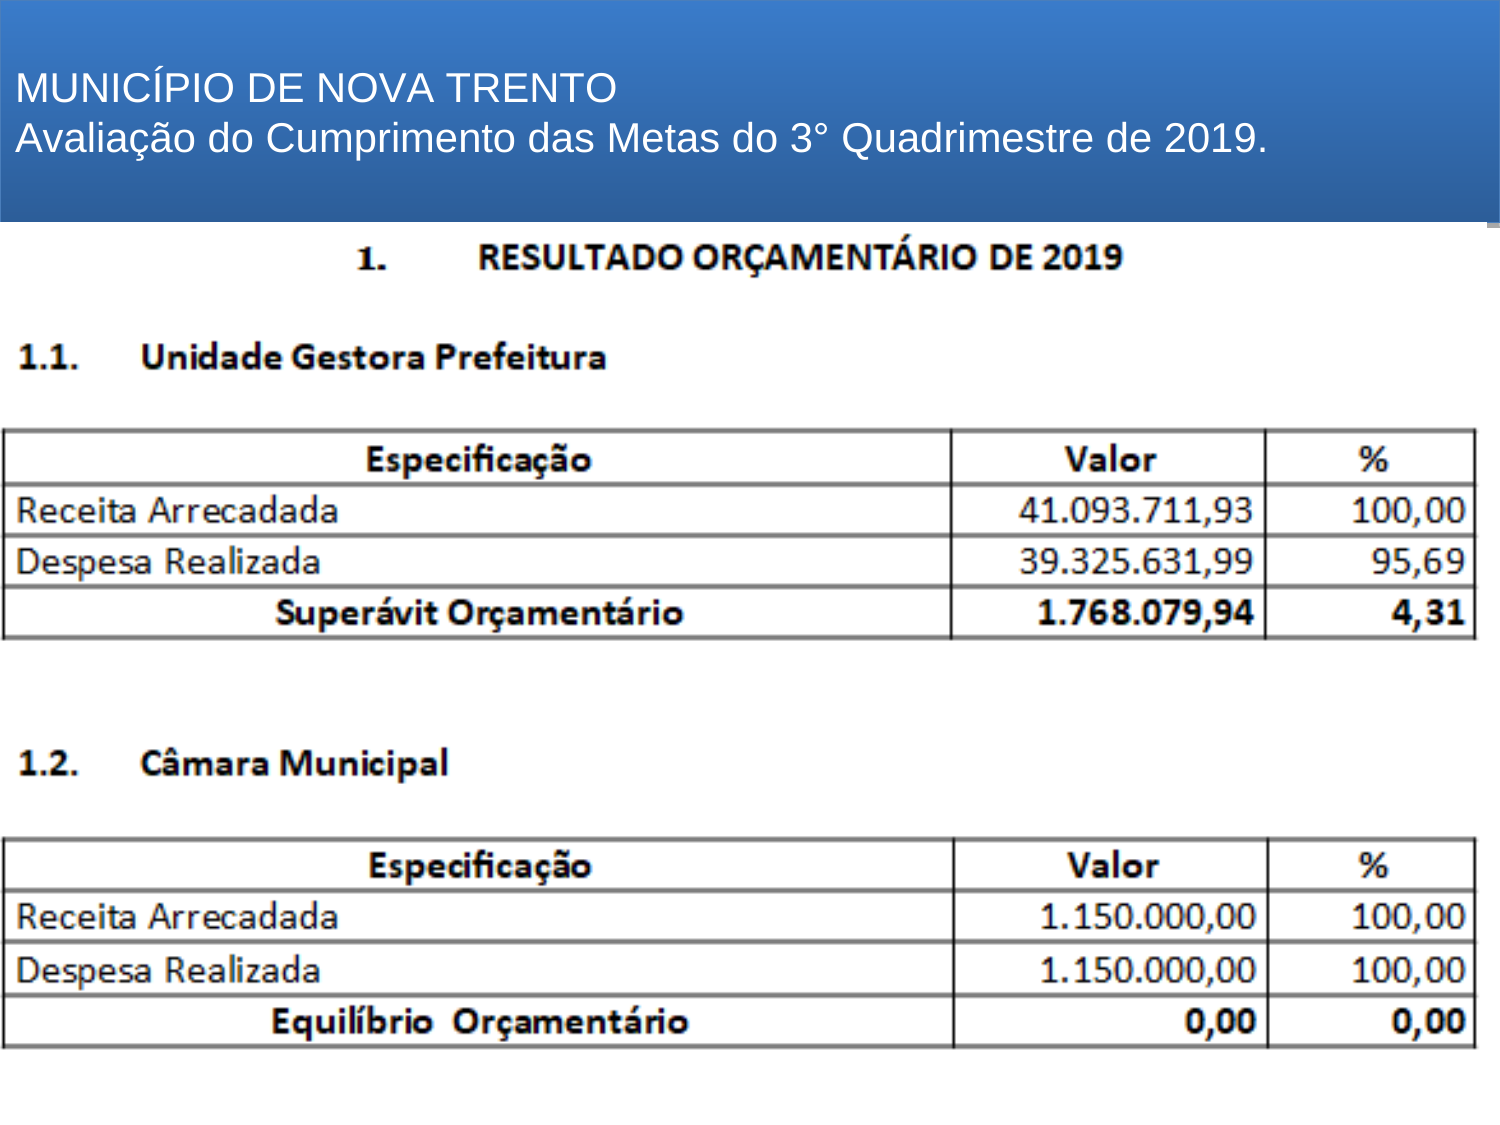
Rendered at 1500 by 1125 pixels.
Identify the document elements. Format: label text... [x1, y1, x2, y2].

title MUNICÍPIO DE NOVA TRENTO Avaliação do Cumprimento das Metas do 3° Quadrimestre de 2019. [0, 0, 1500, 223]
picture [0, 222, 1487, 1111]
